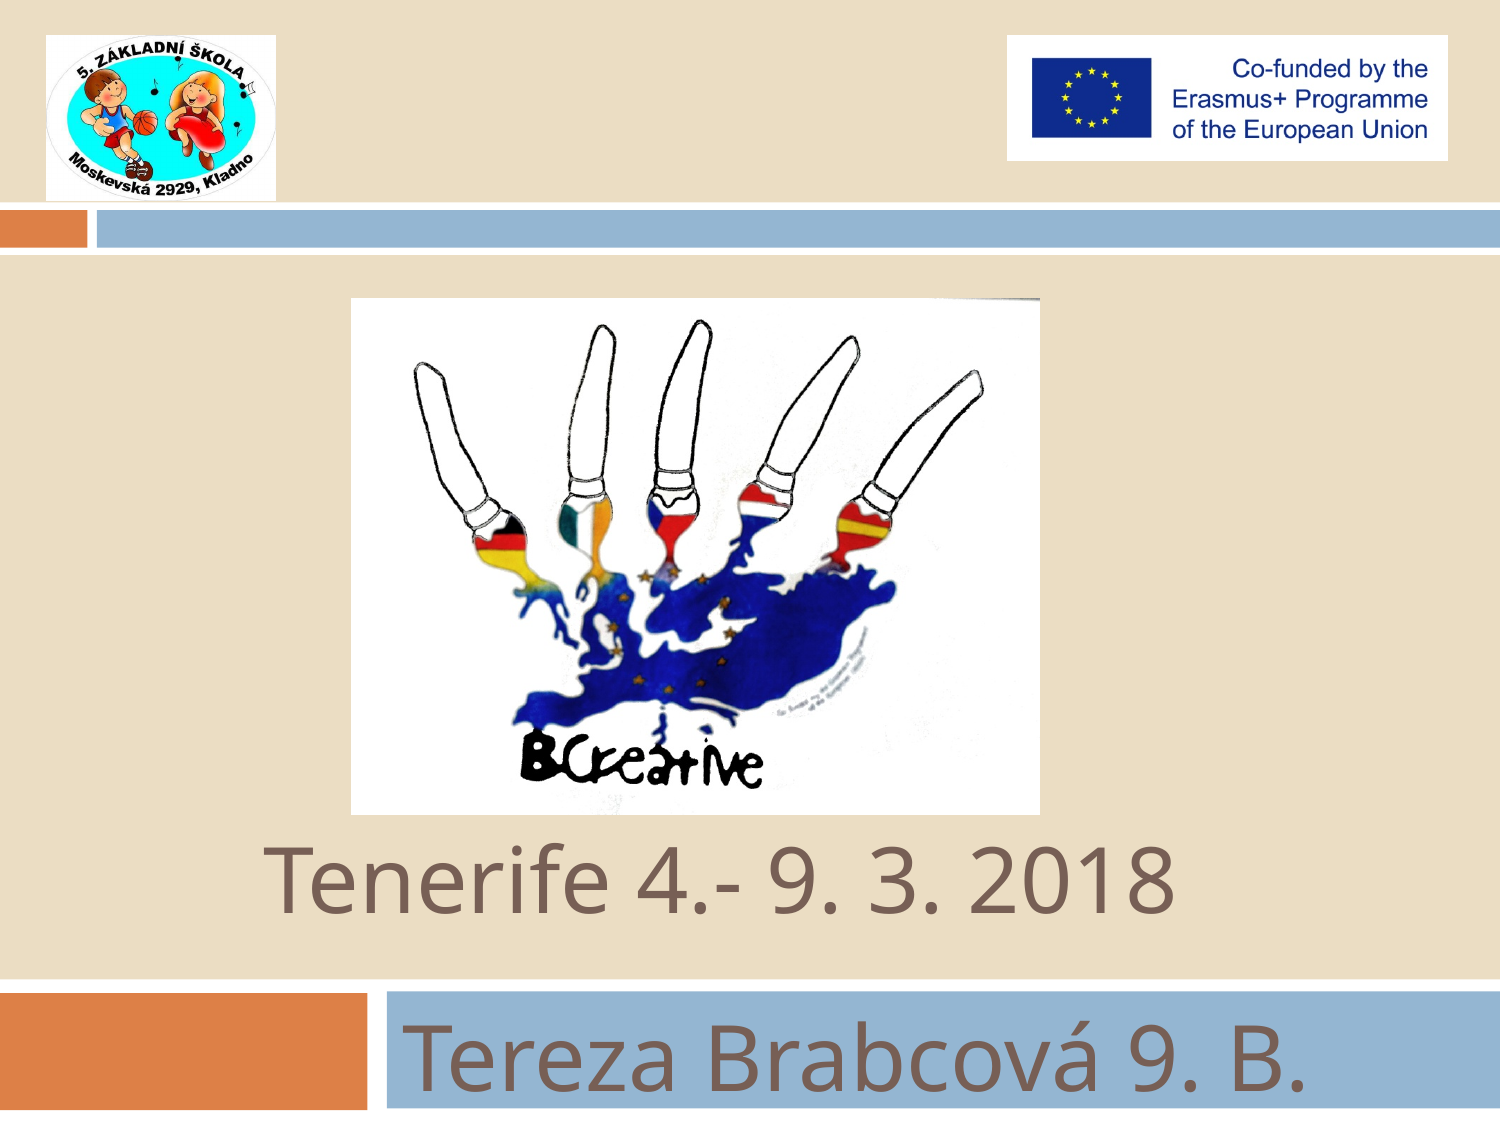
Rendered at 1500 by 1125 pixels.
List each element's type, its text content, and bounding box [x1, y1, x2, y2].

title Tenerife 4.- 9. 3. 2018 [248, 814, 1312, 1115]
picture [1007, 35, 1448, 161]
picture [46, 35, 276, 201]
subtitle Tereza Brabcová 9. B. [387, 992, 1488, 1105]
picture [351, 298, 1040, 815]
